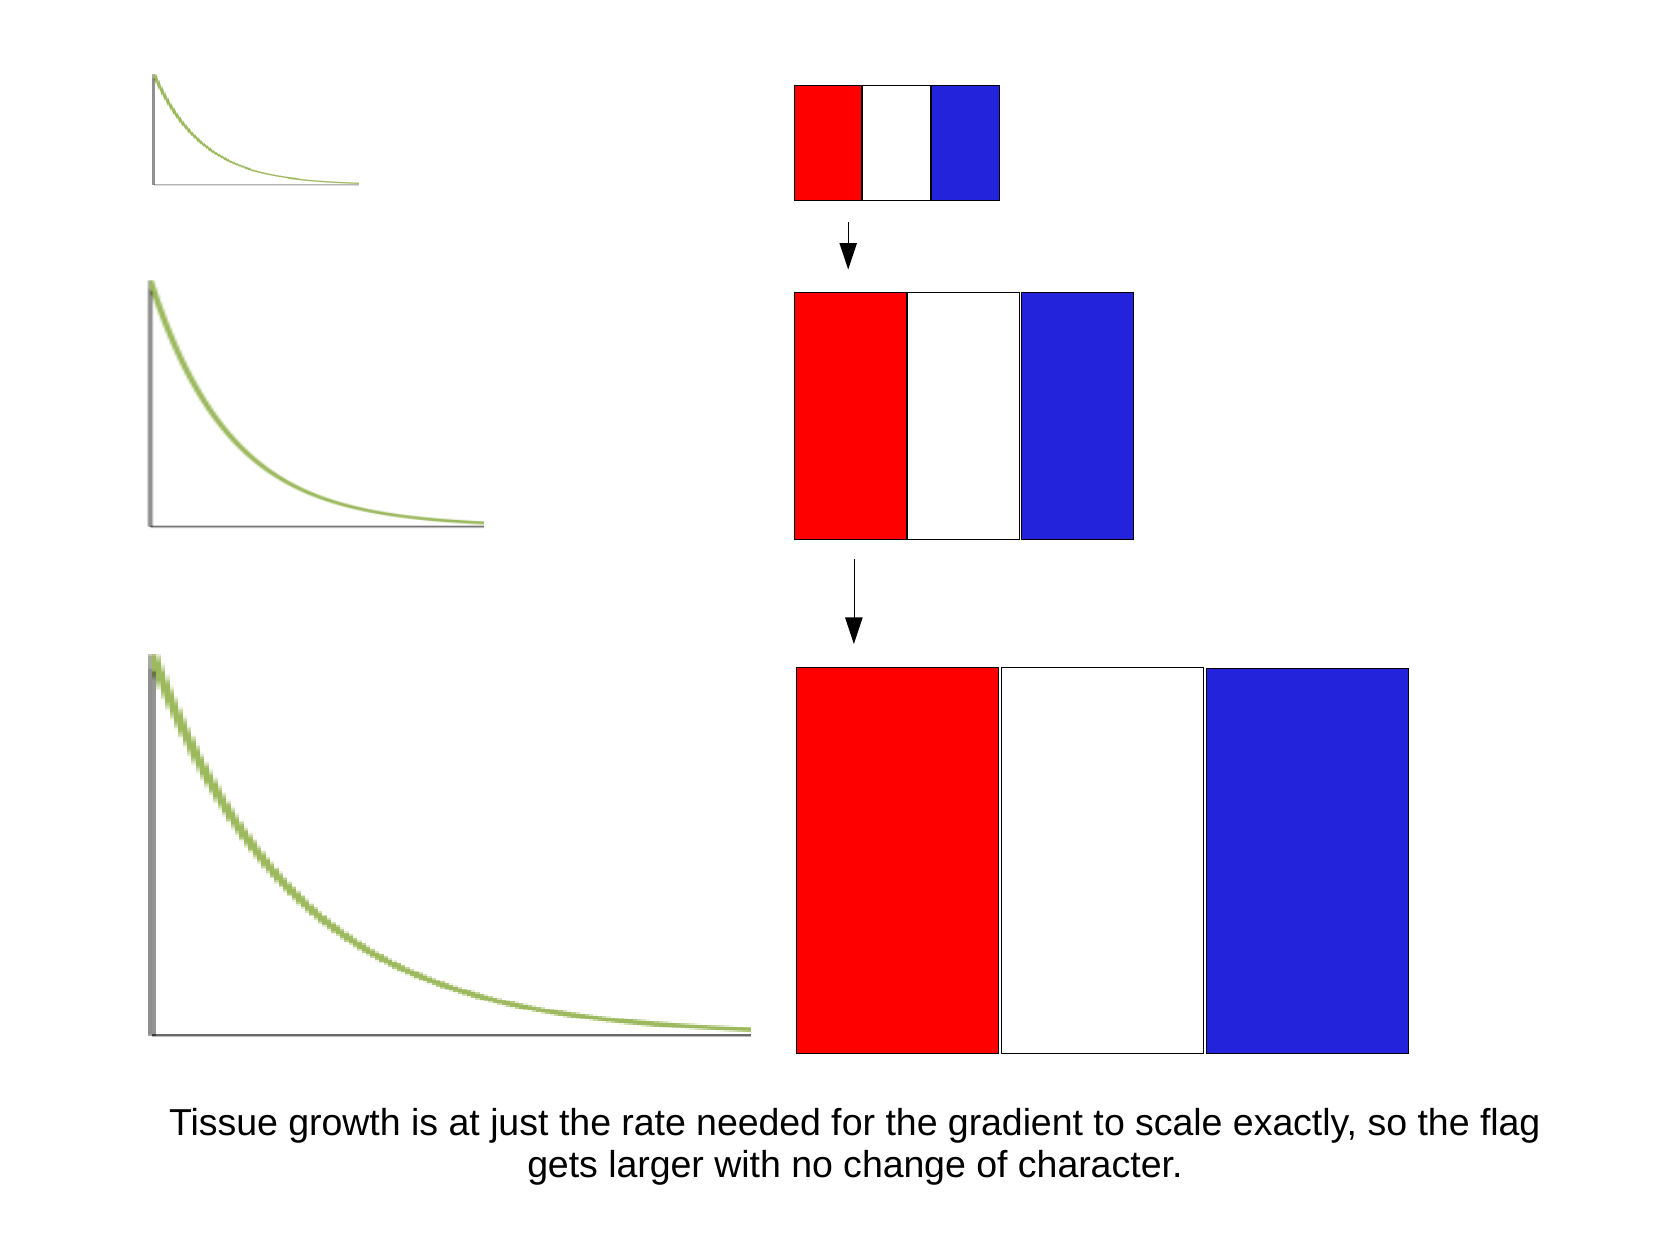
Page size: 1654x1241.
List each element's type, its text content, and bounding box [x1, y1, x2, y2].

picture [122, 653, 751, 1047]
picture [144, 73, 359, 188]
text_box [796, 667, 999, 1054]
text_box Tissue growth is at just the rate needed for the gradient to scale exactly, so the flag gets larger with no change of character. [153, 1094, 1557, 1193]
text_box [1206, 668, 1409, 1054]
text_box [1001, 667, 1204, 1054]
text_box [1021, 292, 1134, 540]
text_box [794, 85, 1000, 201]
text_box [794, 292, 1020, 540]
picture [134, 279, 484, 534]
